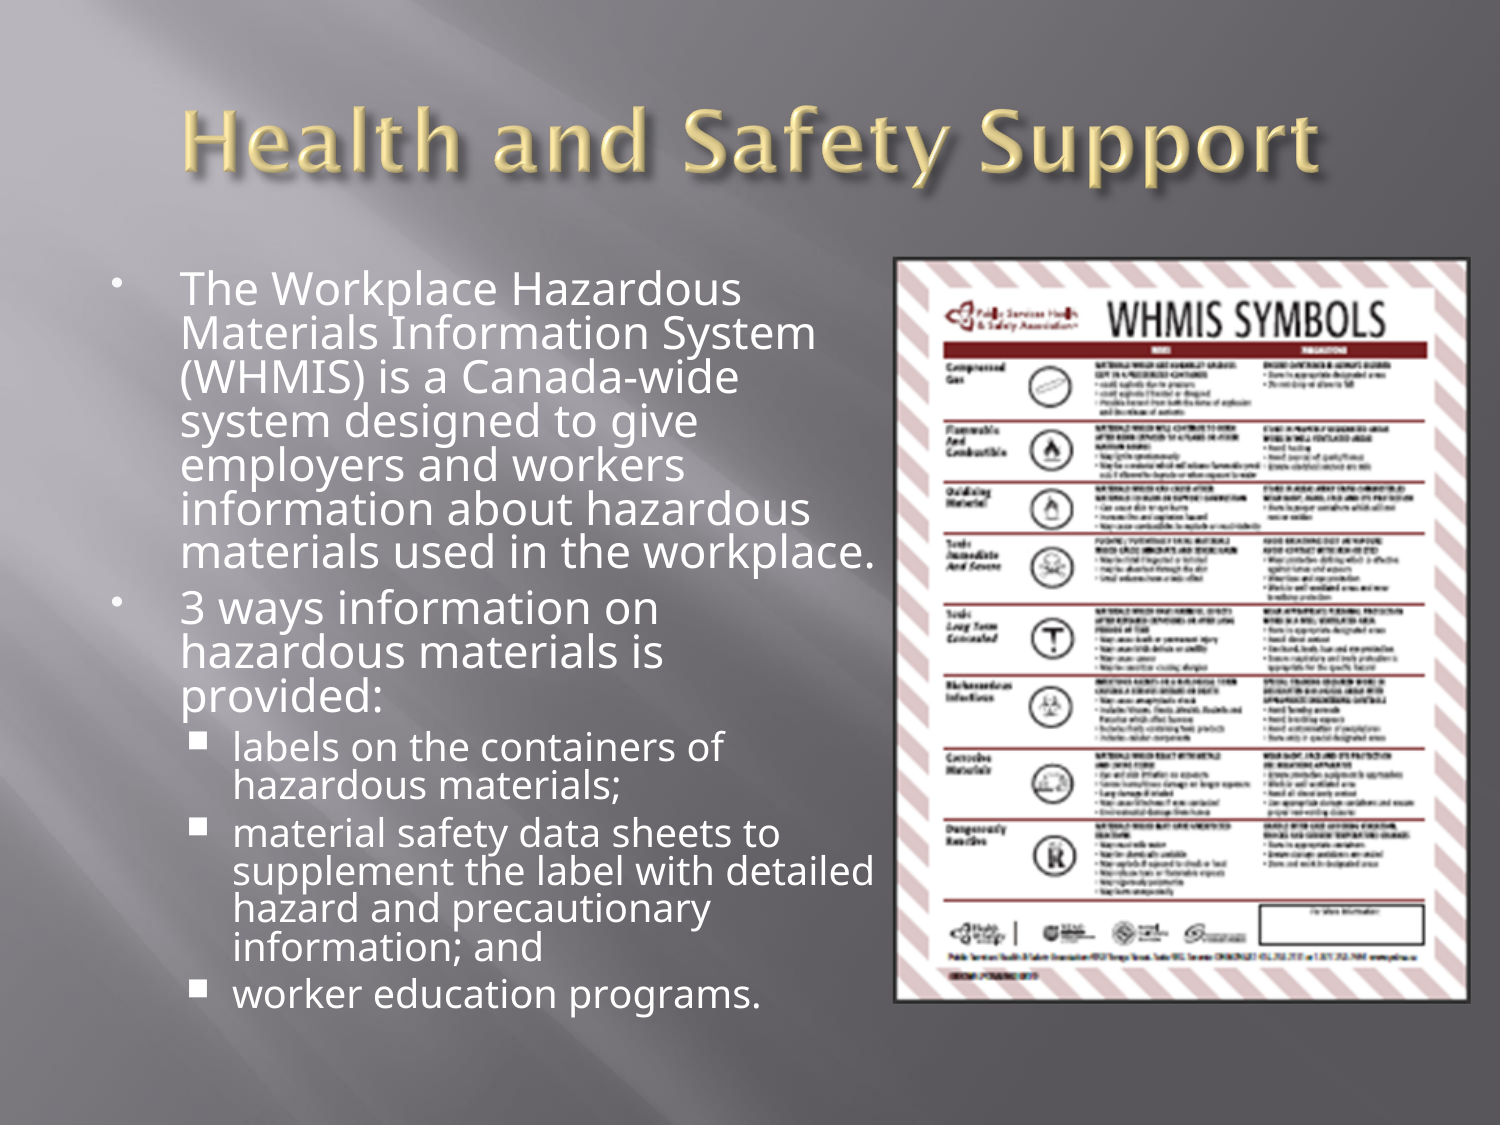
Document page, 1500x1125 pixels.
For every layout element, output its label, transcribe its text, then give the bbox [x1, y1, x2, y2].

text_box [75, 45, 1426, 262]
picture [0, 0, 1500, 1125]
list The Workplace Hazardous Materials Information System (WHMIS) is a Canada-wide system designed to give employers and workers information about hazardous materials used in the workplace. 3 ways information on hazardous materials is provided: labels on the containers of hazardous materials; material safety data sheets to supplement the label with detailed hazard and precautionary information; and worker education programs. [74, 262, 892, 1083]
